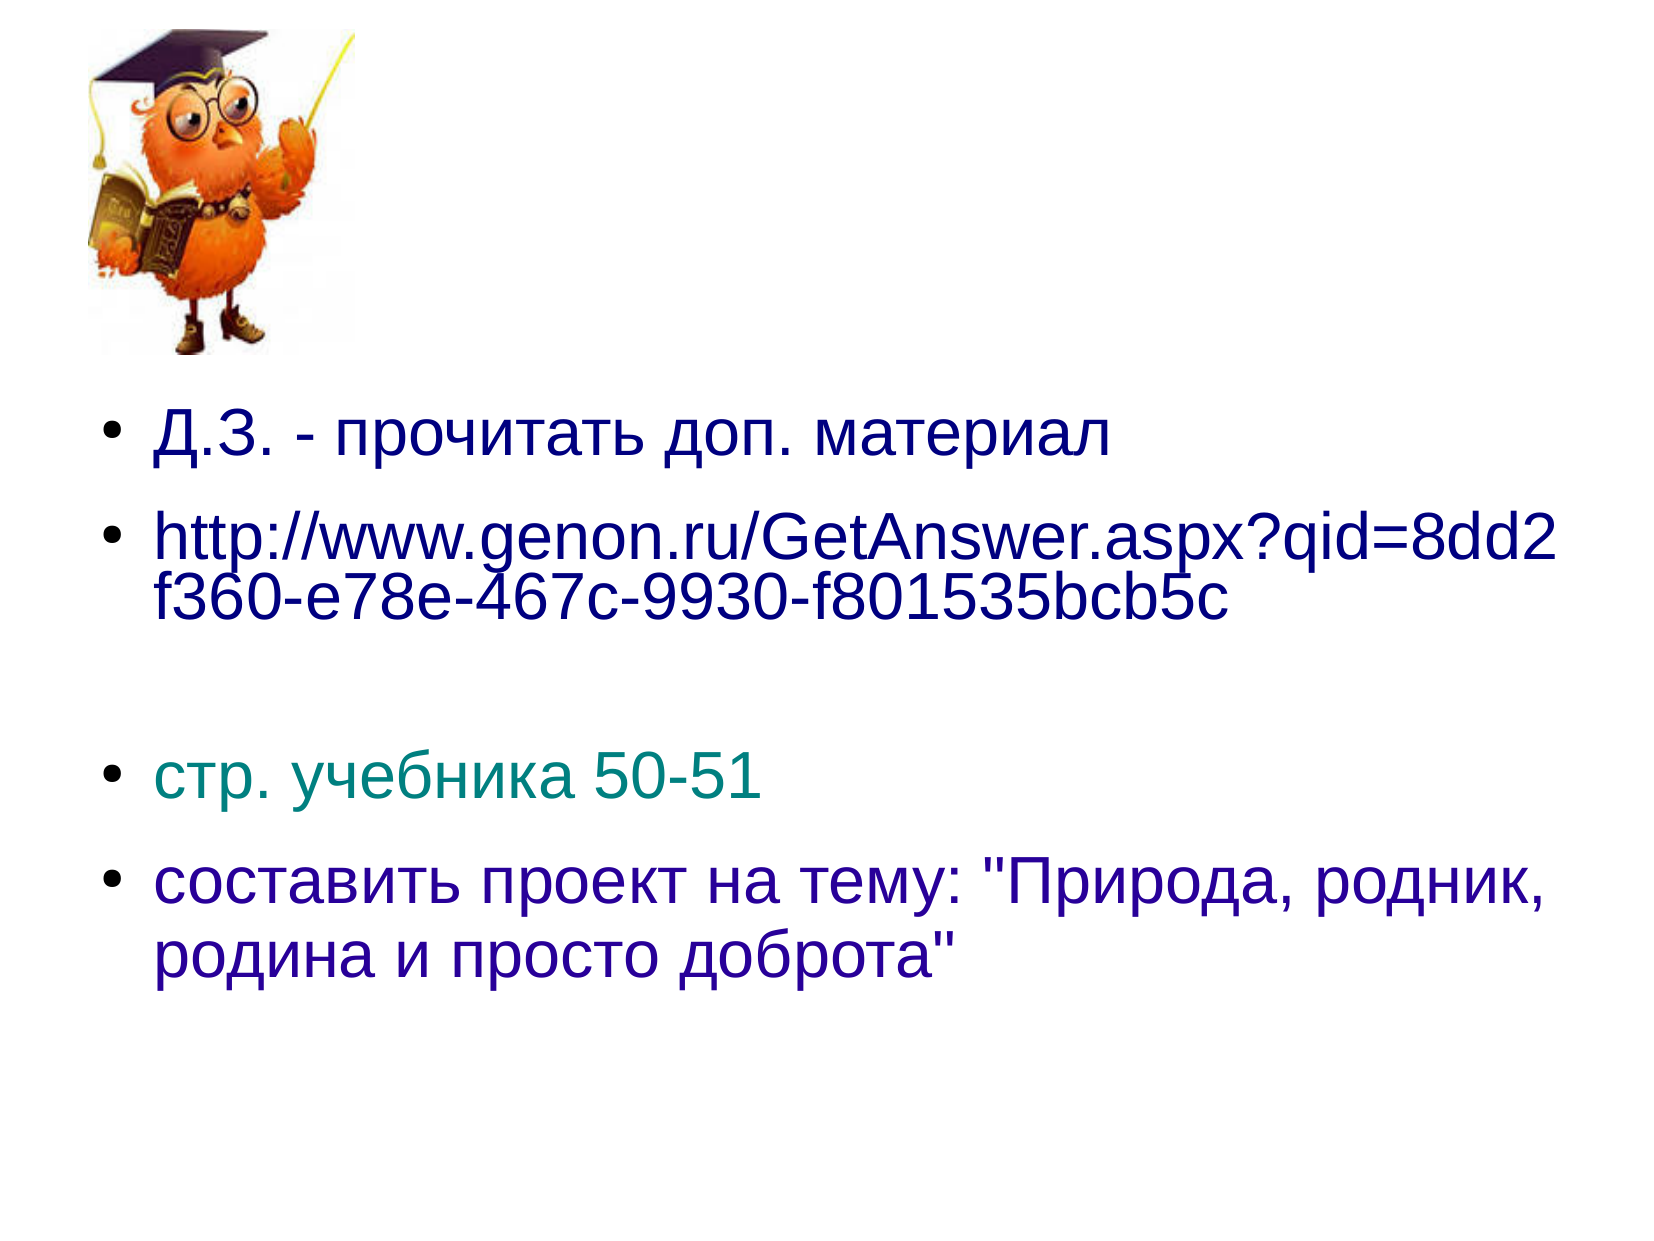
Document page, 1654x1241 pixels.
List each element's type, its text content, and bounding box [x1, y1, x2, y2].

list Д.З. - прочитать доп. материал http://www.genon.ru/GetAnswer.aspx?qid=8dd2f360-e78e-467c-9930-f801535bcb5c стр. учебника 50-51 составить проект на тему: "Природа, родник, родина и просто доброта" [82, 290, 1571, 1109]
picture [88, 29, 355, 355]
